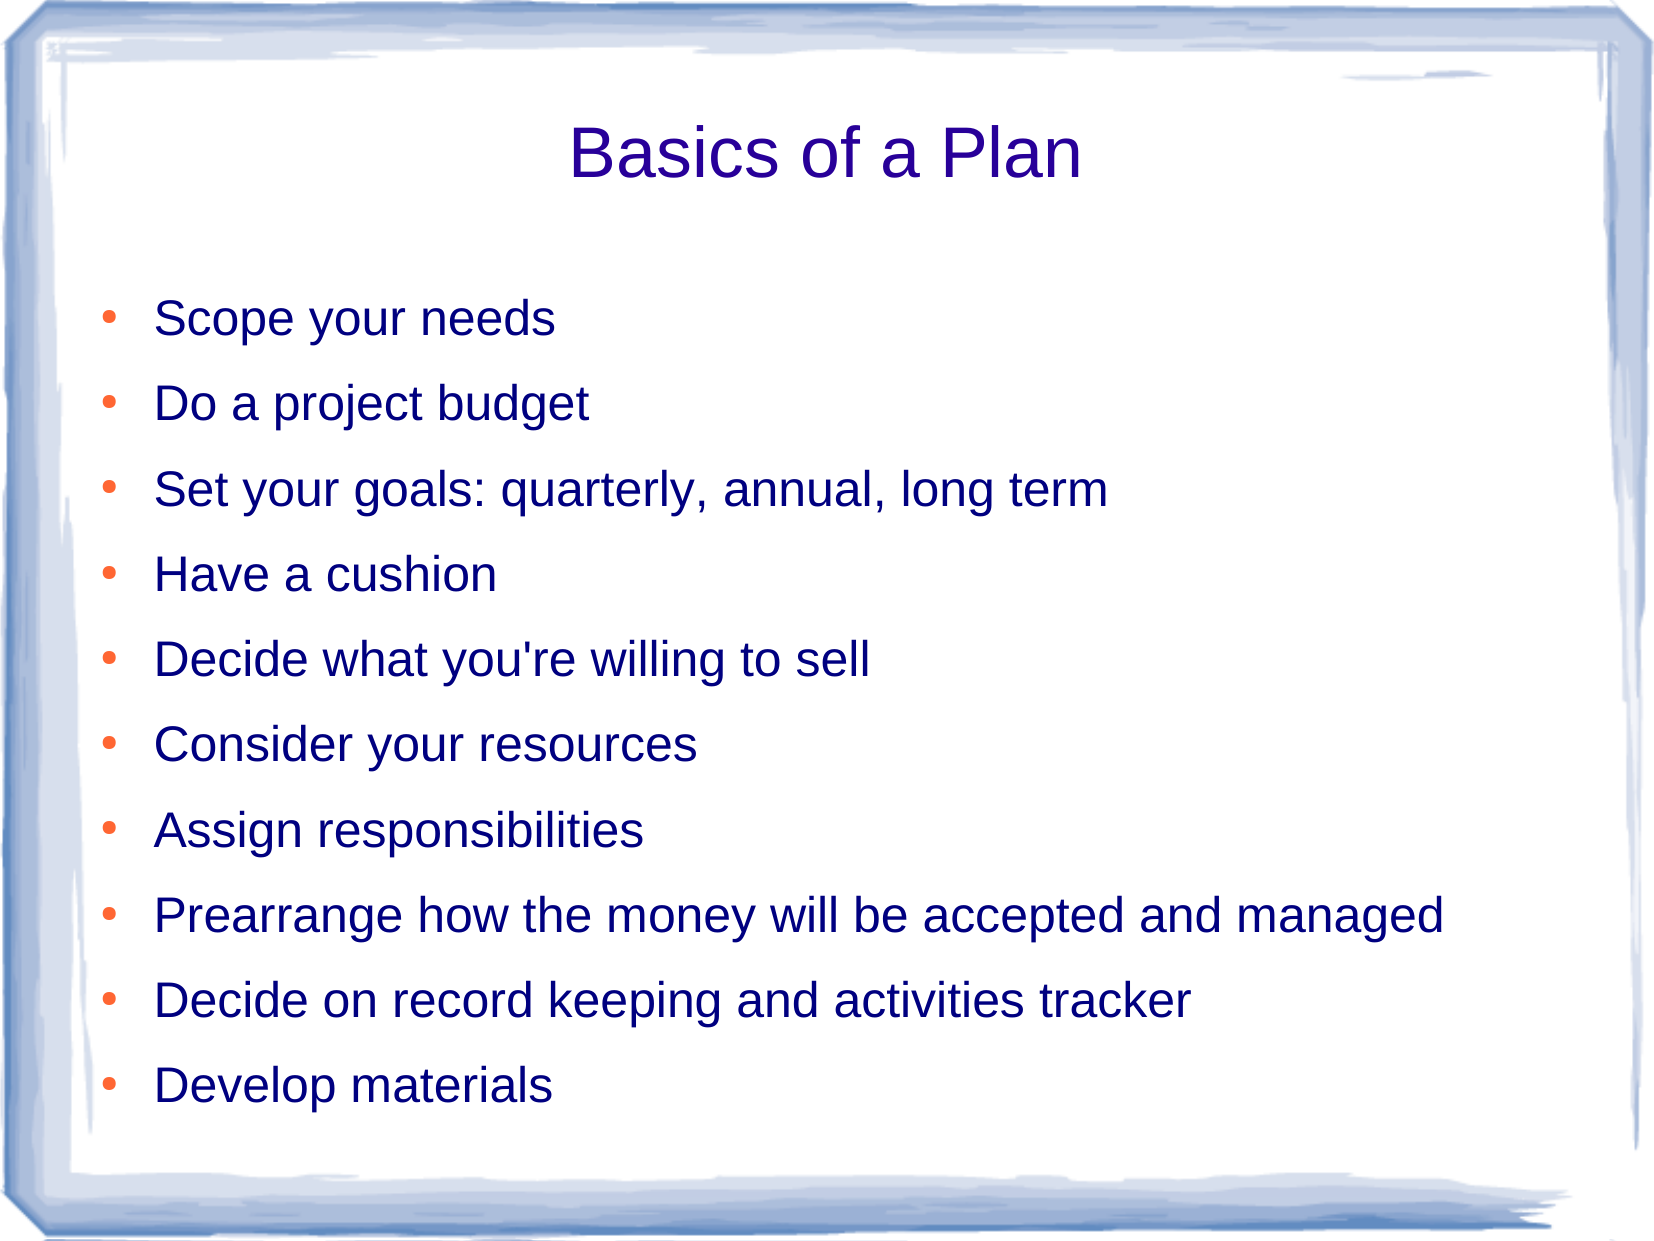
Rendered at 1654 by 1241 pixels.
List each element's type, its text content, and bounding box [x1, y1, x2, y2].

title Basics of a Plan [82, 49, 1571, 257]
list Scope your needs Do a project budget Set your goals: quarterly, annual, long term Have a cushion Decide what you're willing to sell Consider your resources Assign responsibilities Prearrange how the money will be accepted and managed Decide on record keeping and activities tracker Develop materials [82, 290, 1571, 1199]
picture [0, 0, 1654, 1241]
